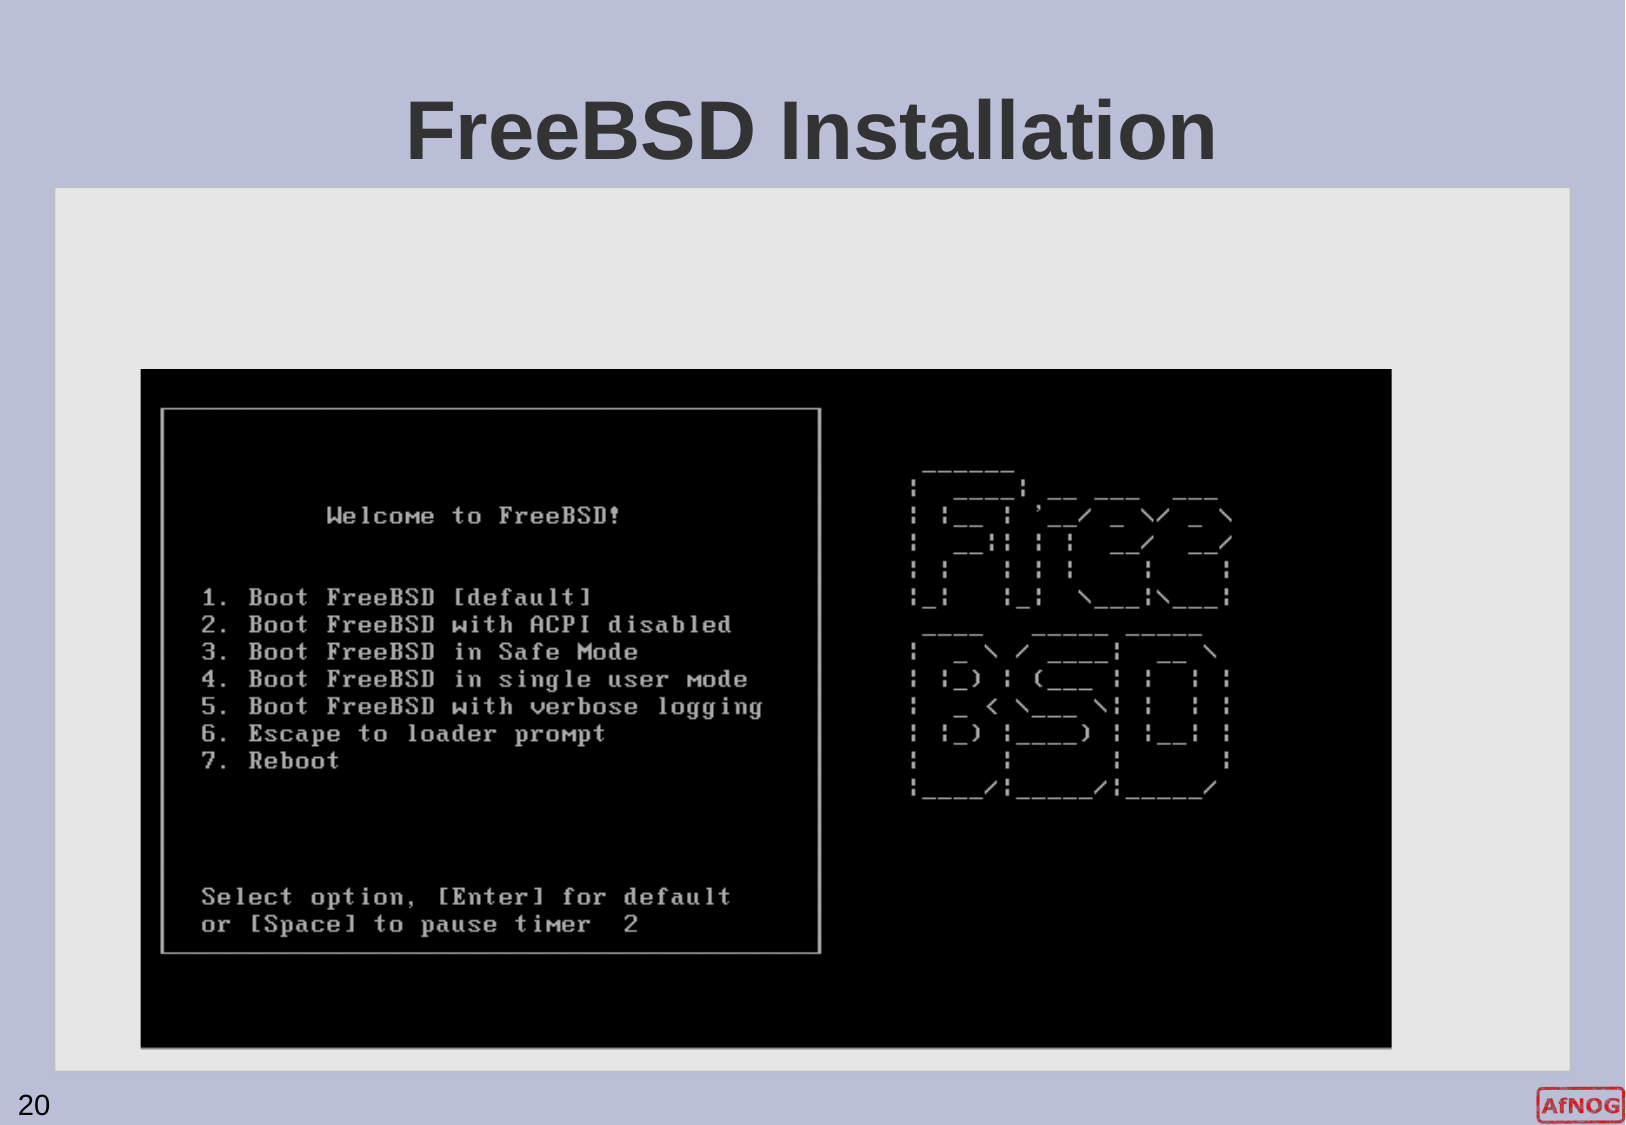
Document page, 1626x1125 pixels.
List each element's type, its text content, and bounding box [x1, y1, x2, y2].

picture [1535, 1085, 1626, 1125]
text_box FreeBSD Installation [54, 44, 1571, 215]
picture [140, 369, 1392, 1051]
